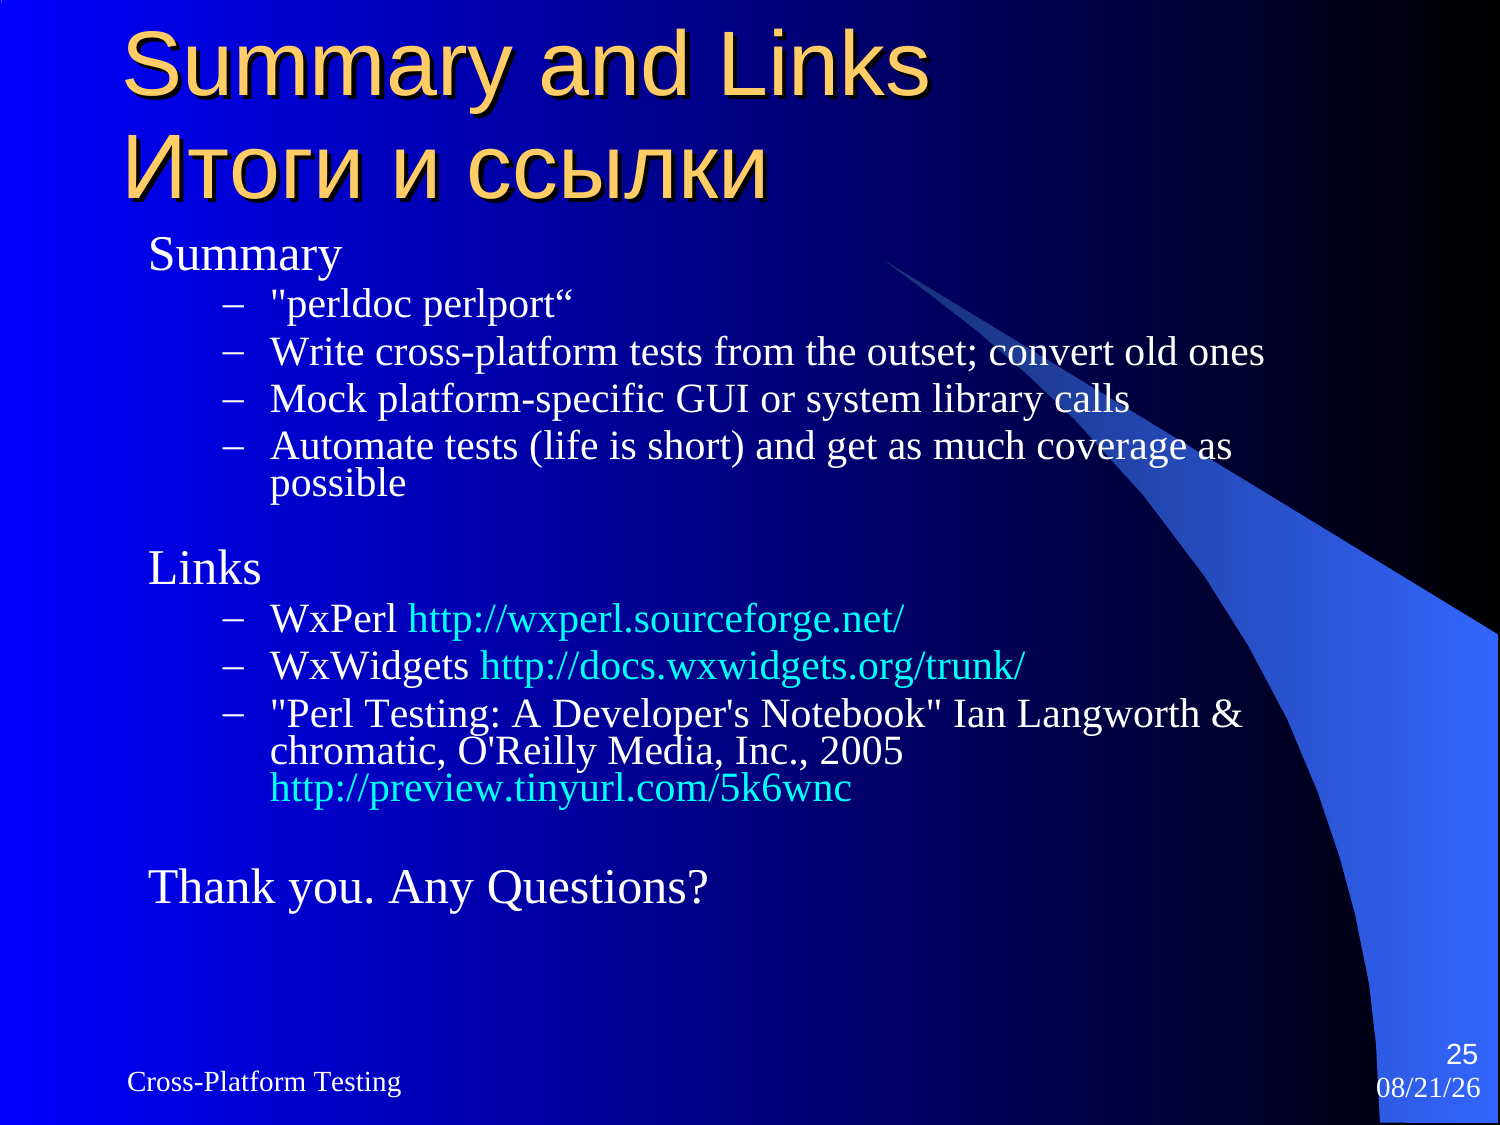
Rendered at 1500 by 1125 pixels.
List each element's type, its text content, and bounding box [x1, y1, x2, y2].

title Summary and Links Итоги и ссылки [106, 5, 1432, 329]
list Summary "perldoc perlport“ Write cross-platform tests from the outset; convert old ones Mock platform-specific GUI or system library calls Automate tests (life is short) and get as much coverage as possible Links WxPerl http://wxperl.sourceforge.net/ WxWidgets http://docs.wxwidgets.org/trunk/ "Perl Testing: A Developer's Notebook" Ian Langworth & chromatic, O'Reilly Media, Inc., 2005 http://preview.tinyurl.com/5k6wnc Thank you. Any Questions? [117, 231, 1393, 994]
